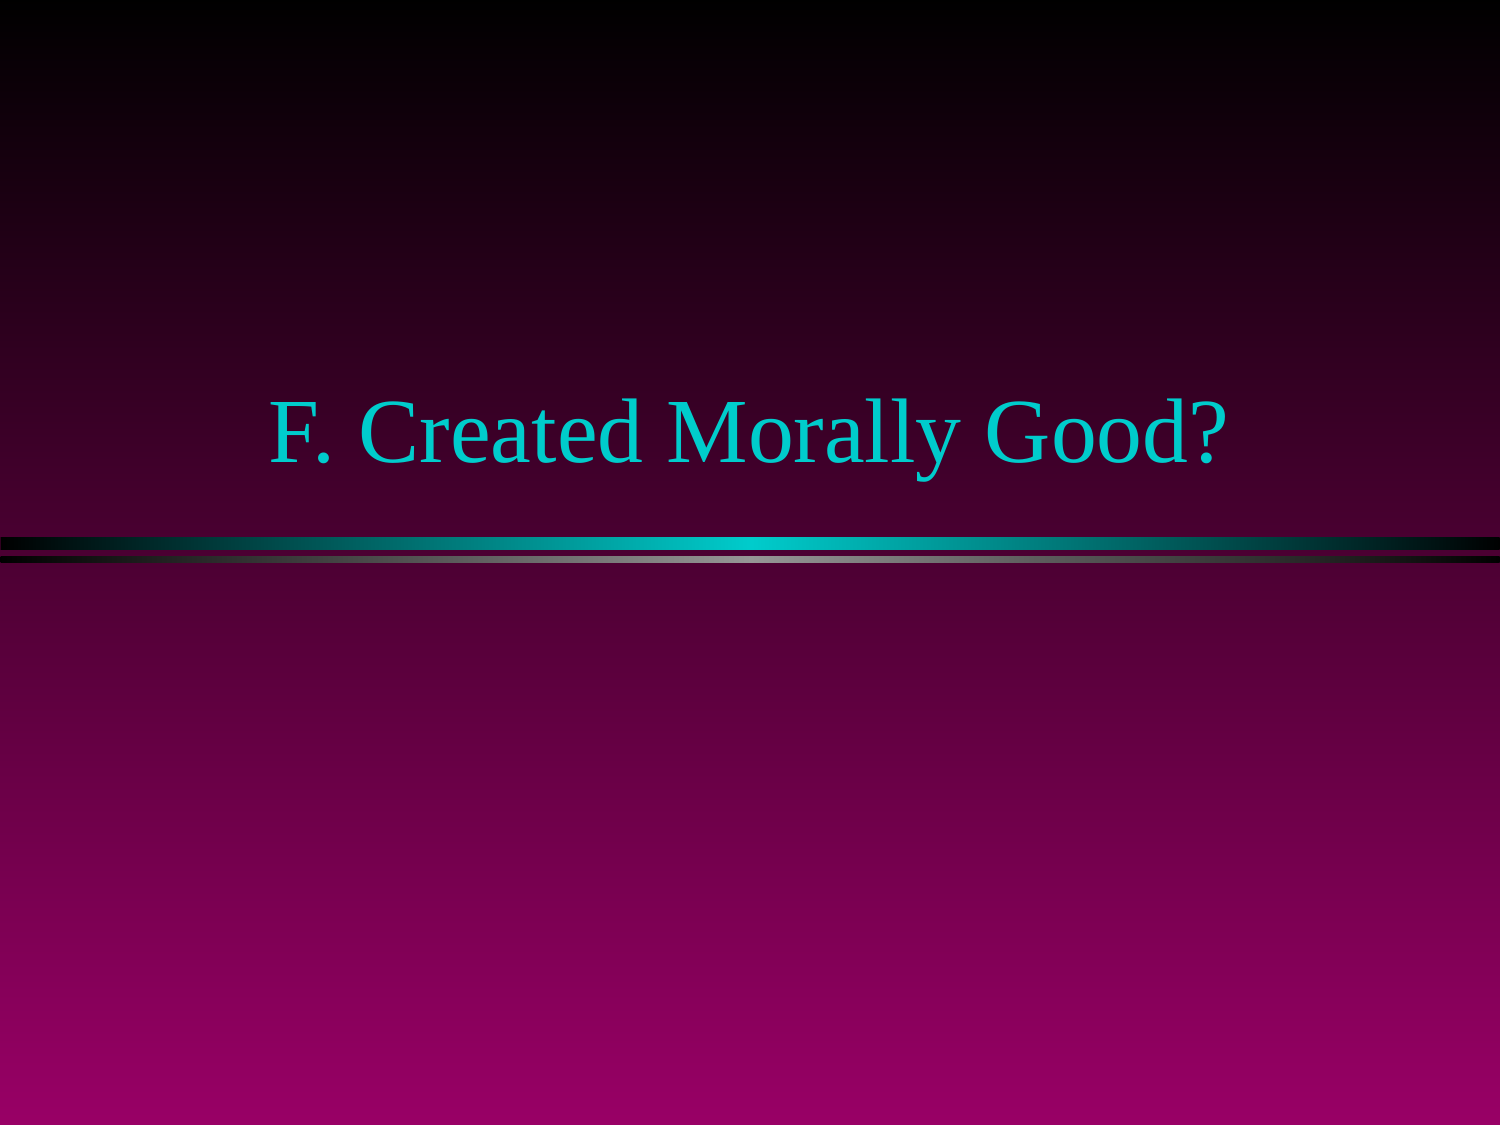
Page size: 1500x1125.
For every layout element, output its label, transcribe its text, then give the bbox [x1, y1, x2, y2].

title F. Created Morally Good? [112, 337, 1388, 525]
